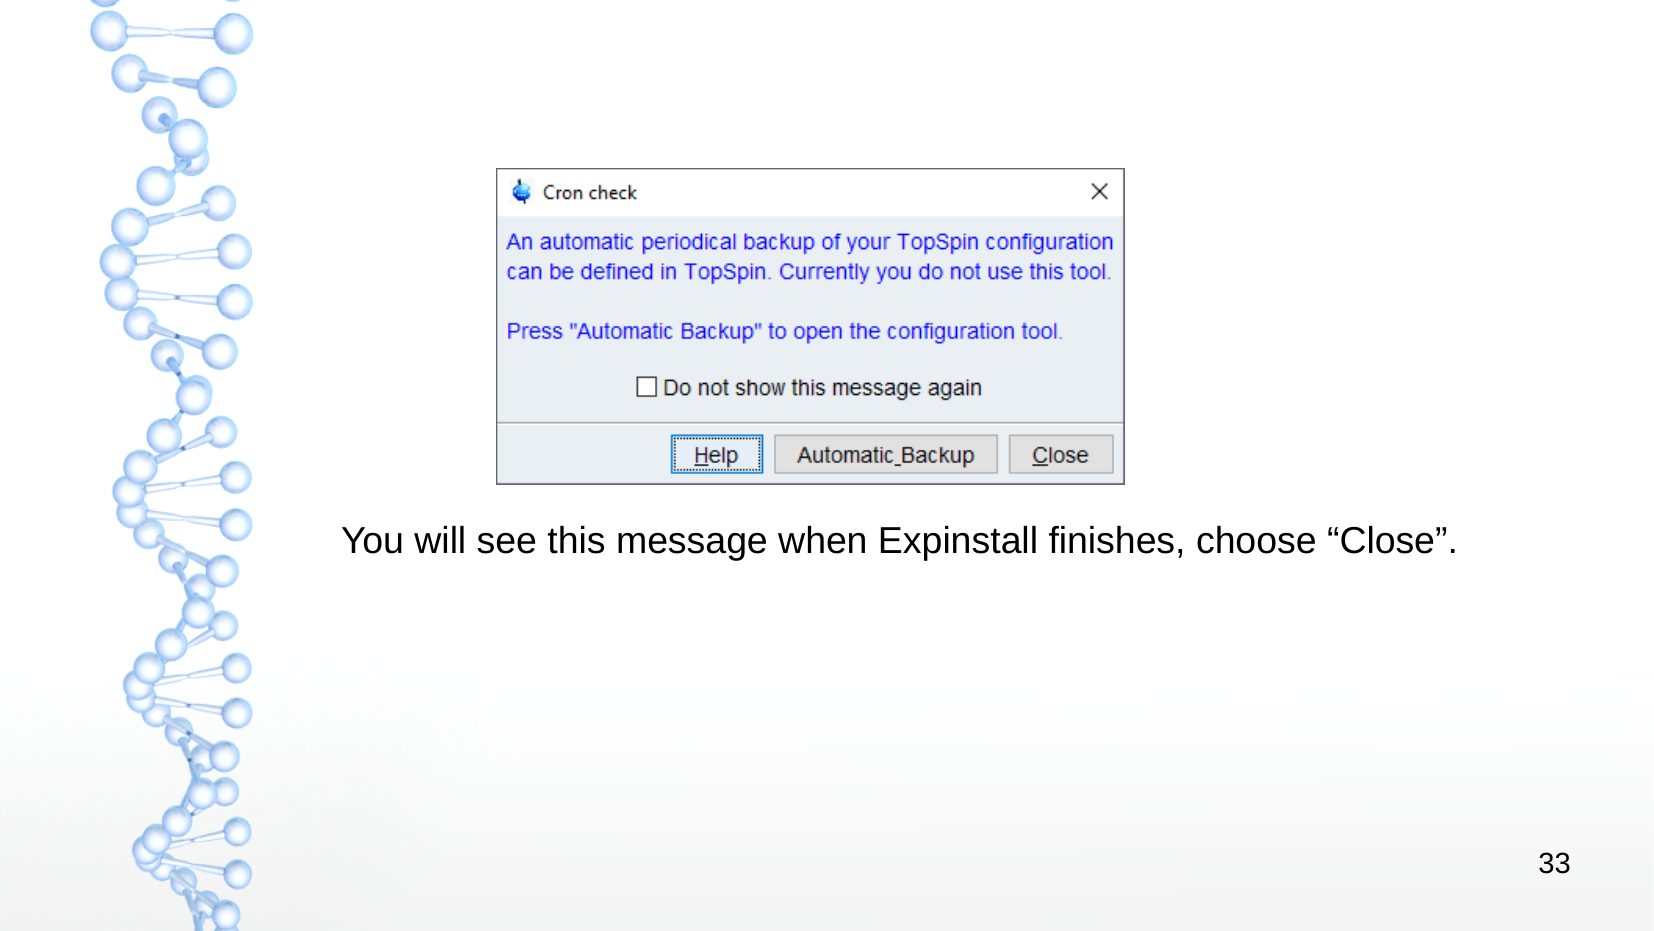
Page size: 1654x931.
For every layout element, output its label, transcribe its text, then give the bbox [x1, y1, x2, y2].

picture [0, 0, 1654, 931]
text_box You will see this message when Expinstall finishes, choose “Close”. [326, 512, 1474, 570]
